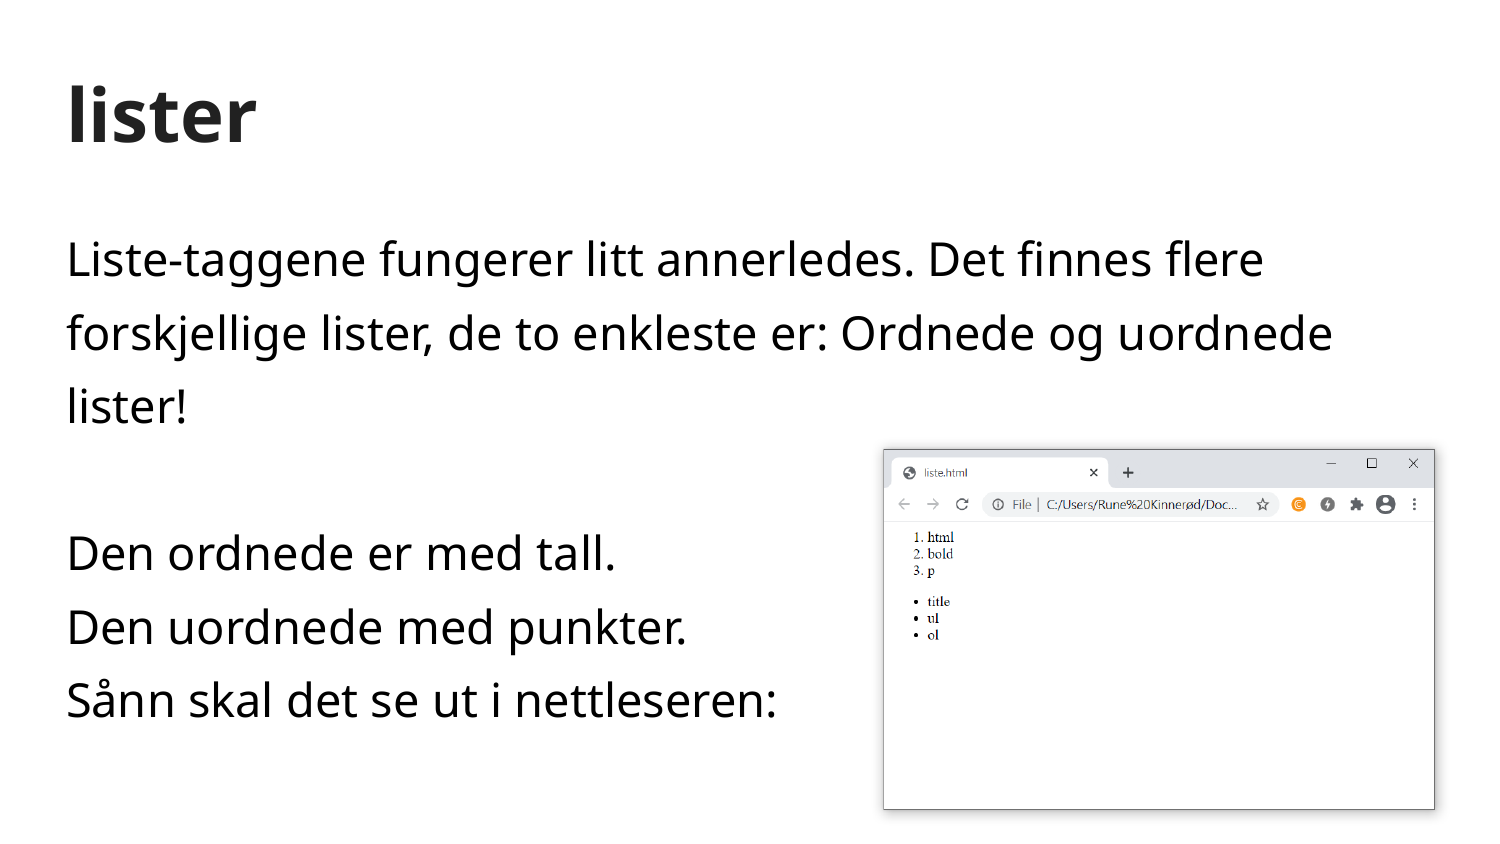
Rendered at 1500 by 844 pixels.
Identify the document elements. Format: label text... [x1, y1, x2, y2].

picture [868, 432, 1470, 834]
title lister [51, 48, 1449, 180]
list Liste-taggene fungerer litt annerledes. Det finnes flere forskjellige lister, de to enkleste er: Ordnede og uordnede lister! Den ordnede er med tall. Den uordnede med punkter. Sånn skal det se ut i nettleseren: [51, 201, 1449, 750]
